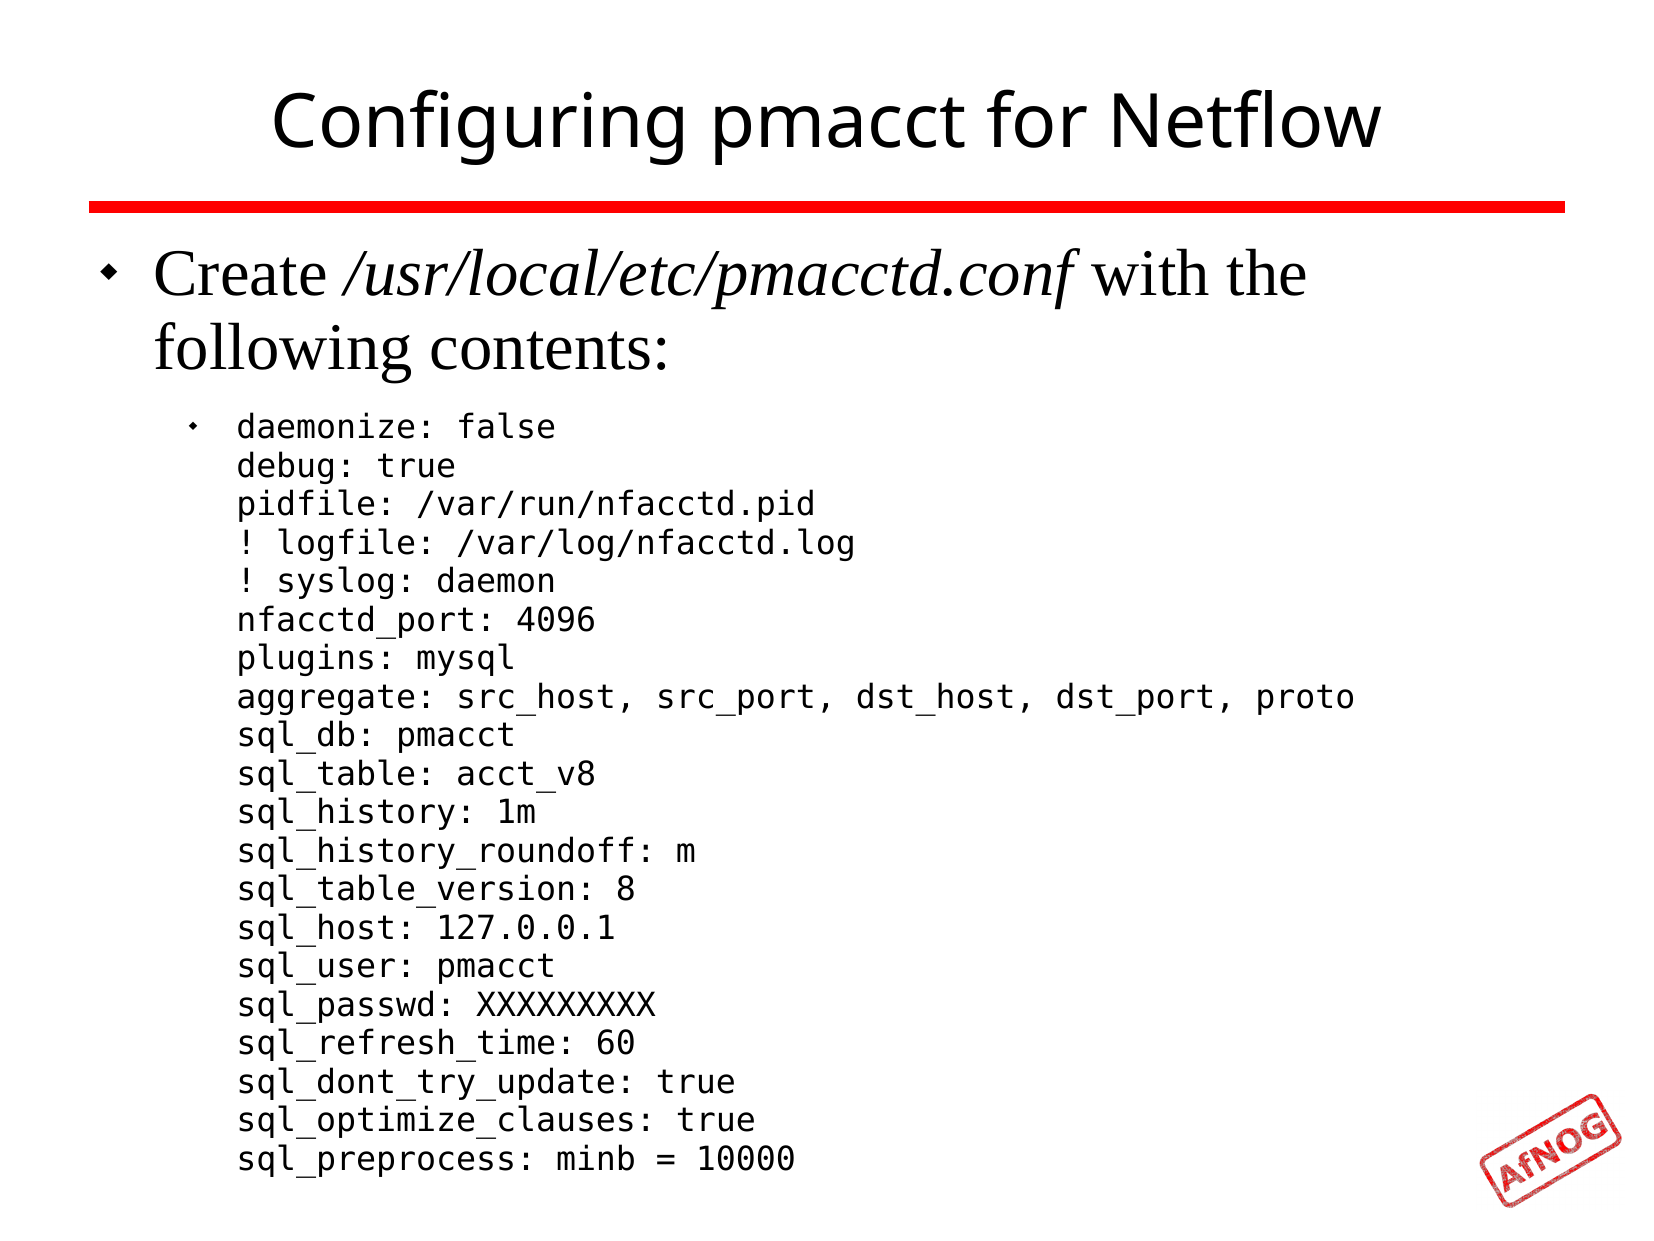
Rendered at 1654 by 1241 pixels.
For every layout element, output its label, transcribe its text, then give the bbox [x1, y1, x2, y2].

list Create /usr/local/etc/pmacctd.conf with the following contents: daemonize: false debug: true pidfile: /var/run/nfacctd.pid ! logfile: /var/log/nfacctd.log ! syslog: daemon nfacctd_port: 4096 plugins: mysql aggregate: src_host, src_port, dst_host, dst_port, proto sql_db: pmacct sql_table: acct_v8 sql_history: 1m sql_history_roundoff: m sql_table_version: 8 sql_host: 127.0.0.1 sql_user: pmacct sql_passwd: XXXXXXXXX sql_refresh_time: 60 sql_dont_try_update: true sql_optimize_clauses: true sql_preprocess: minb = 10000 [82, 236, 1571, 1179]
title Configuring pmacct for Netflow [82, 29, 1571, 207]
picture [1476, 1090, 1625, 1211]
